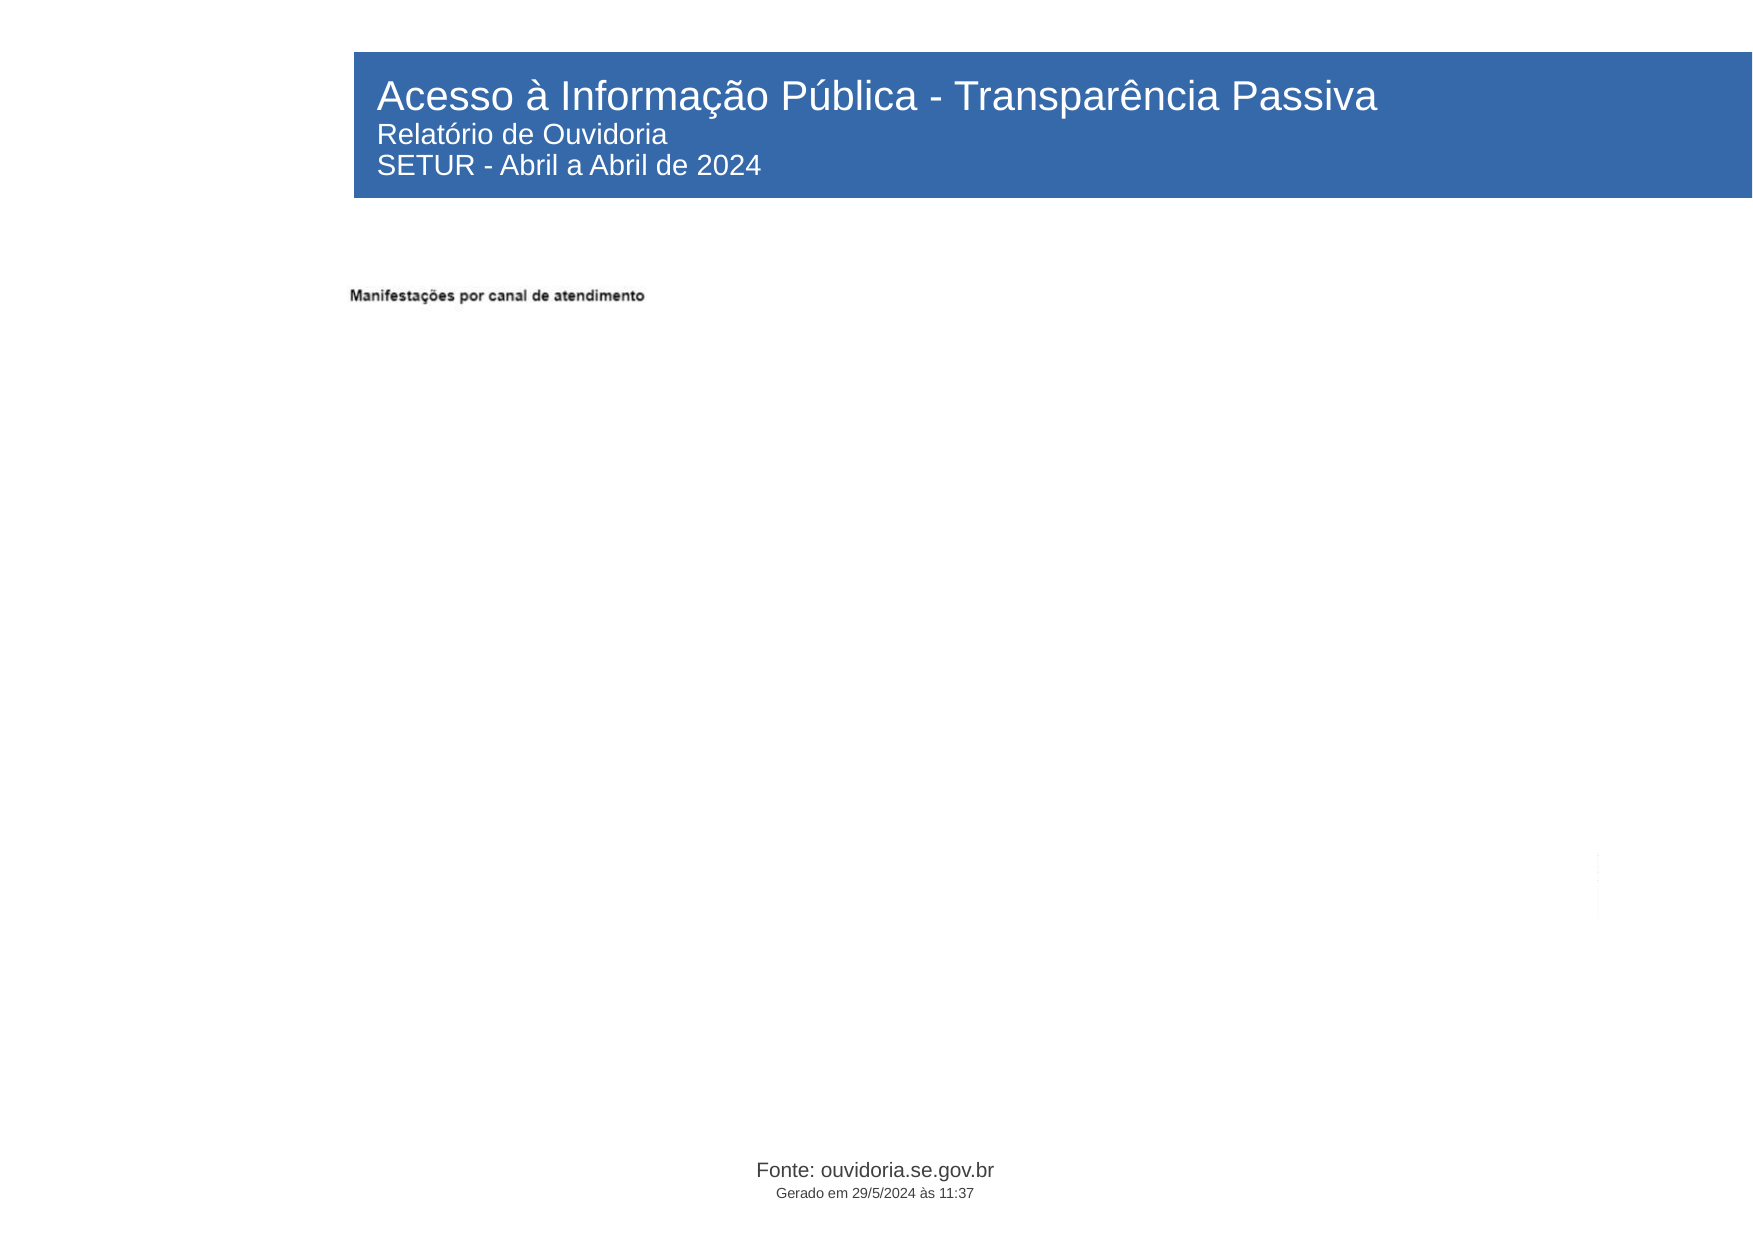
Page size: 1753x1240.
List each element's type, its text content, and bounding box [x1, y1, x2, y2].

text_box [354, 52, 1752, 198]
text_box Fonte: ouvidoria.se.gov.br Gerado em 29/5/2024 às 11:37 [756, 1158, 1023, 1208]
text_box Acesso à Informação Pública - Transparência Passiva Relatório de Ouvidoria SETUR - Abril a Abril de 2024 [376, 72, 1403, 186]
text_box [155, 211, 1599, 1028]
